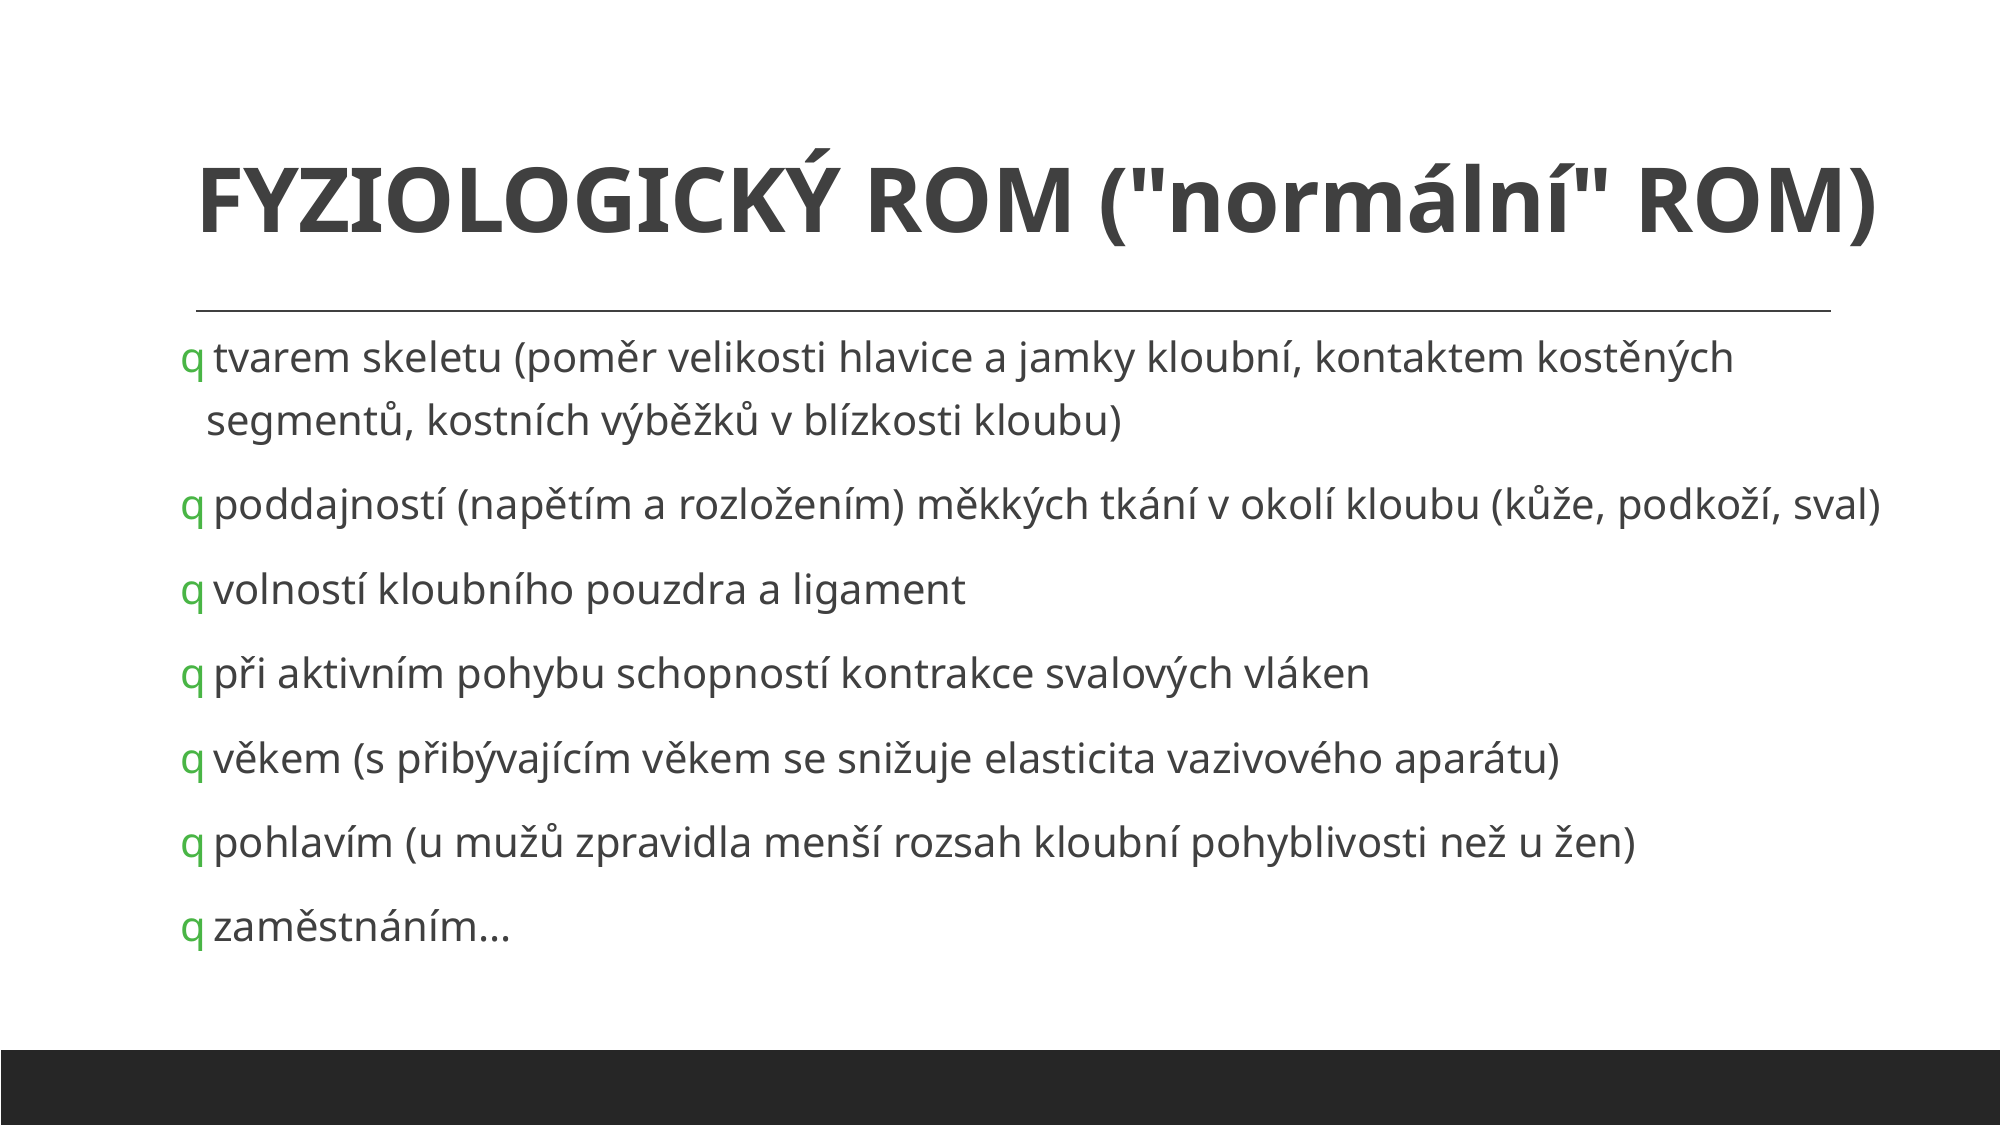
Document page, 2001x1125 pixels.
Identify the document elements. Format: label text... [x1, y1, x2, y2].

title FYZIOLOGICKÝ ROM ("normální" ROM) [180, 47, 1899, 260]
list tvarem skeletu (poměr velikosti hlavice a jamky kloubní, kontaktem kostěných segmentů, kostních výběžků v blízkosti kloubu) poddajností (napětím a rozložením) měkkých tkání v okolí kloubu (kůže, podkoží, sval) volností kloubního pouzdra a ligament při aktivním pohybu schopností kontrakce svalových vláken věkem (s přibývajícím věkem se snižuje elasticita vazivového aparátu) pohlavím (u mužů zpravidla menší rozsah kloubní pohyblivosti než u žen) zaměstnáním... [180, 314, 1899, 1011]
